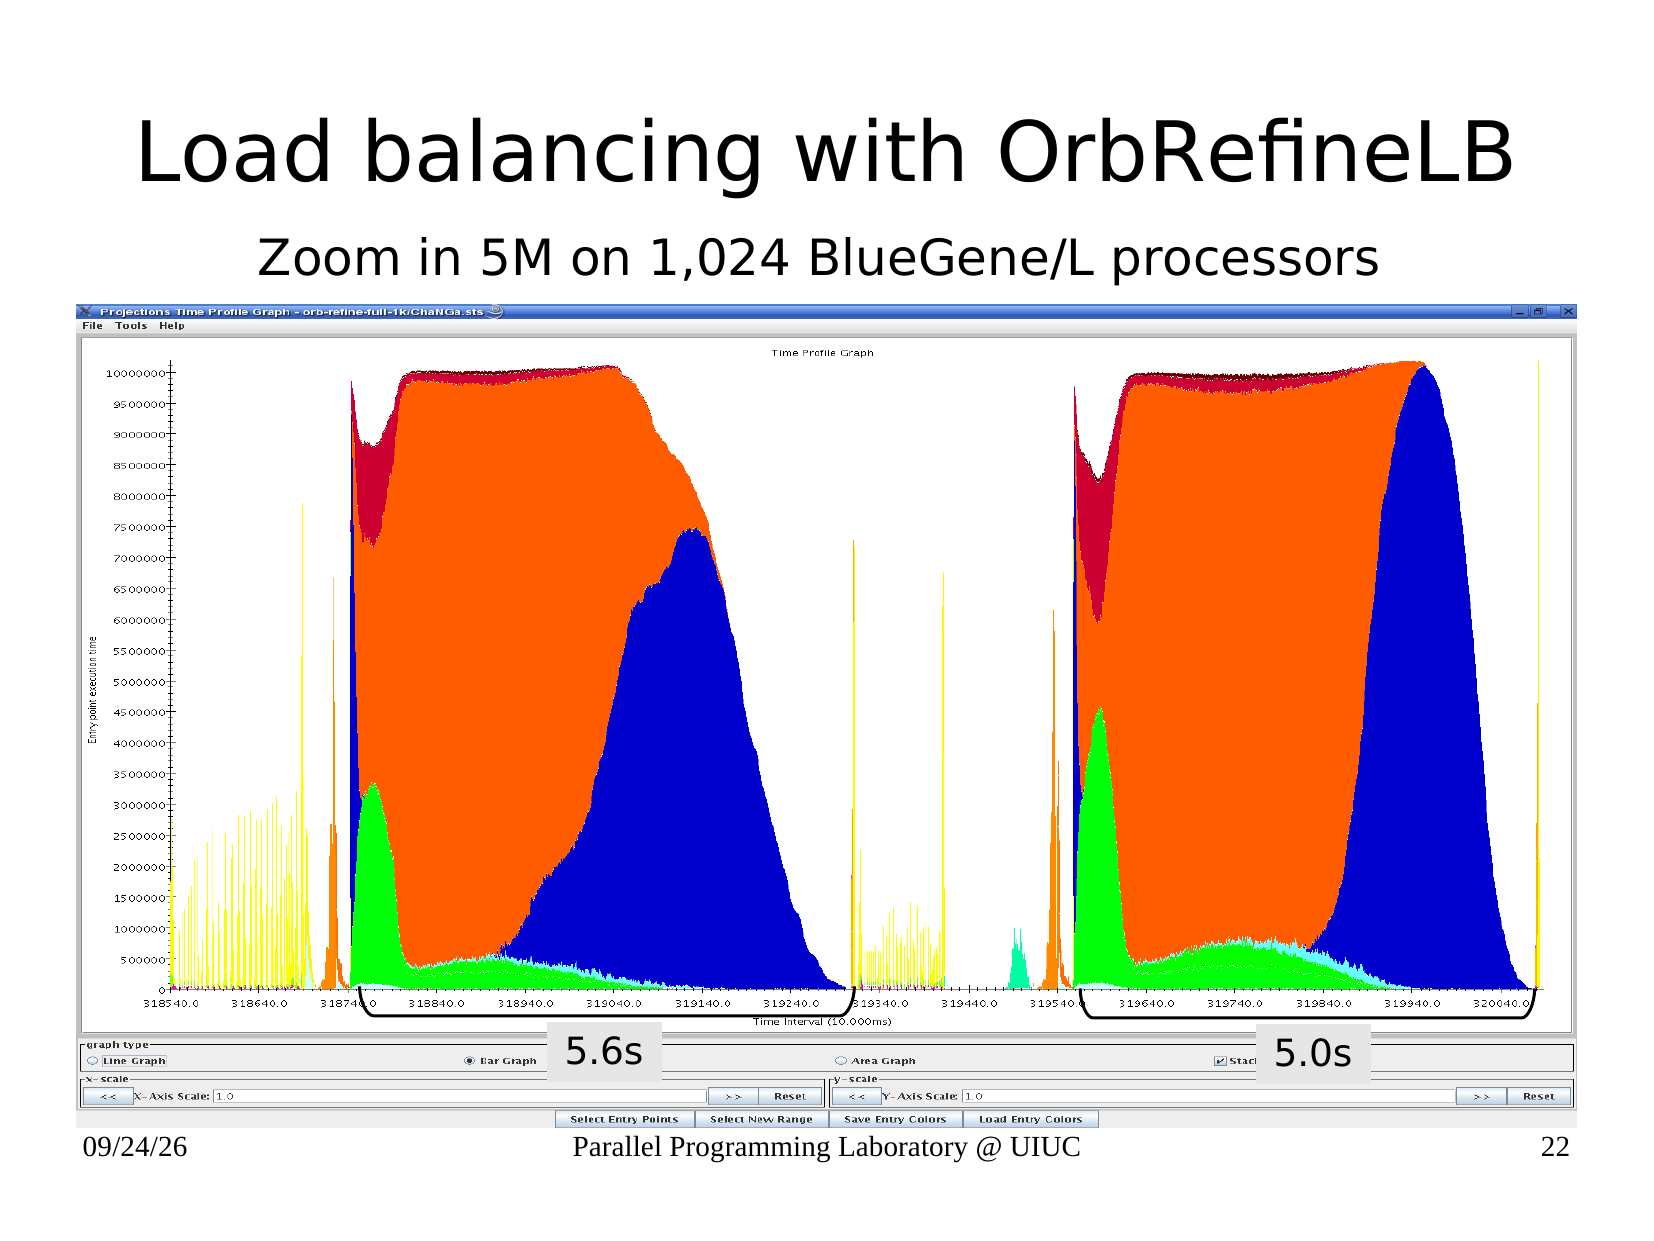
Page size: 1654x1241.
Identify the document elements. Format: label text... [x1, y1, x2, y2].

picture [76, 304, 1577, 1129]
text_box Zoom in 5M on 1,024 BlueGene/L processors [243, 221, 1398, 295]
title Load balancing with OrbRefineLB [82, 49, 1571, 257]
text_box 5.0s [1256, 1024, 1371, 1084]
text_box 5.6s [547, 1022, 662, 1082]
